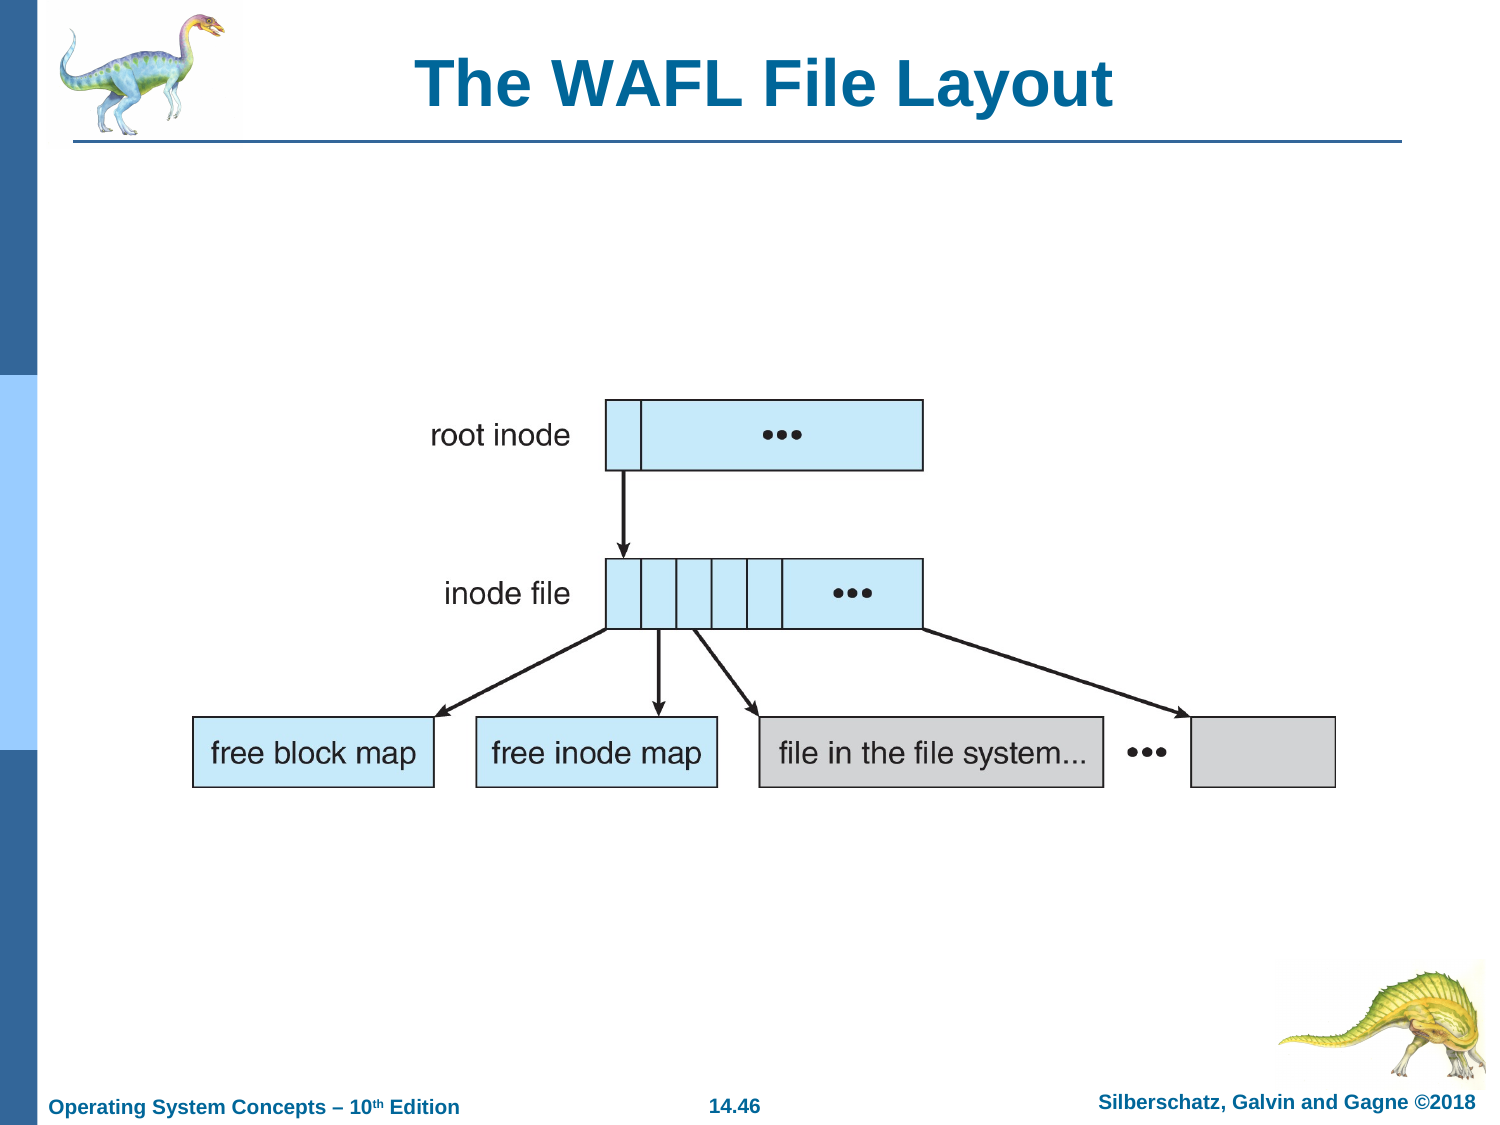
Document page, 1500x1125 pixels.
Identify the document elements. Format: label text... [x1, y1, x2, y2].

picture [192, 399, 1336, 788]
picture [1275, 959, 1486, 1090]
title The WAFL File Layout [103, 32, 1425, 128]
picture [1415, 1094, 1423, 1099]
picture [46, 0, 243, 149]
